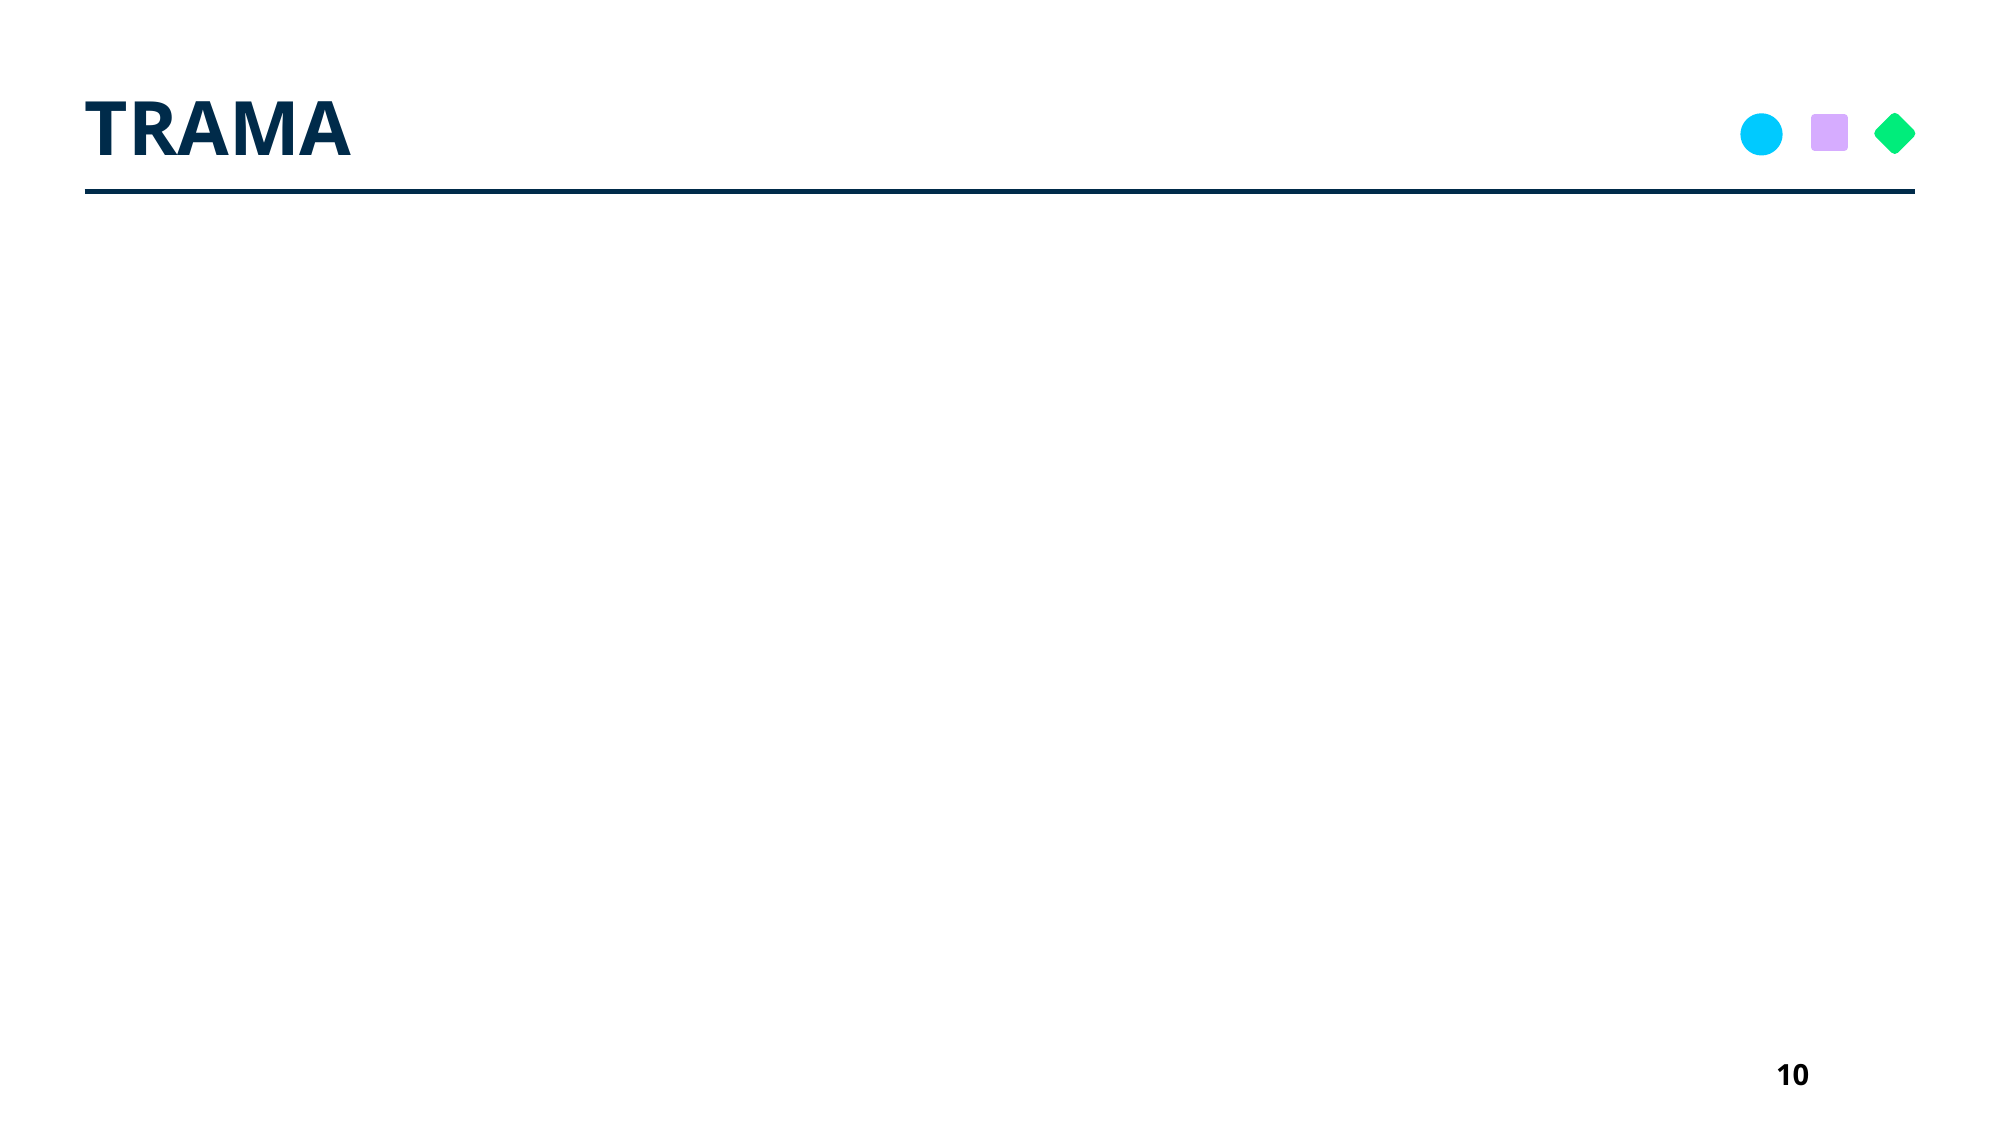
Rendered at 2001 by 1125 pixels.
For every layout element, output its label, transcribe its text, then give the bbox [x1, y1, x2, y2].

title TRAMA [84, 29, 1601, 178]
